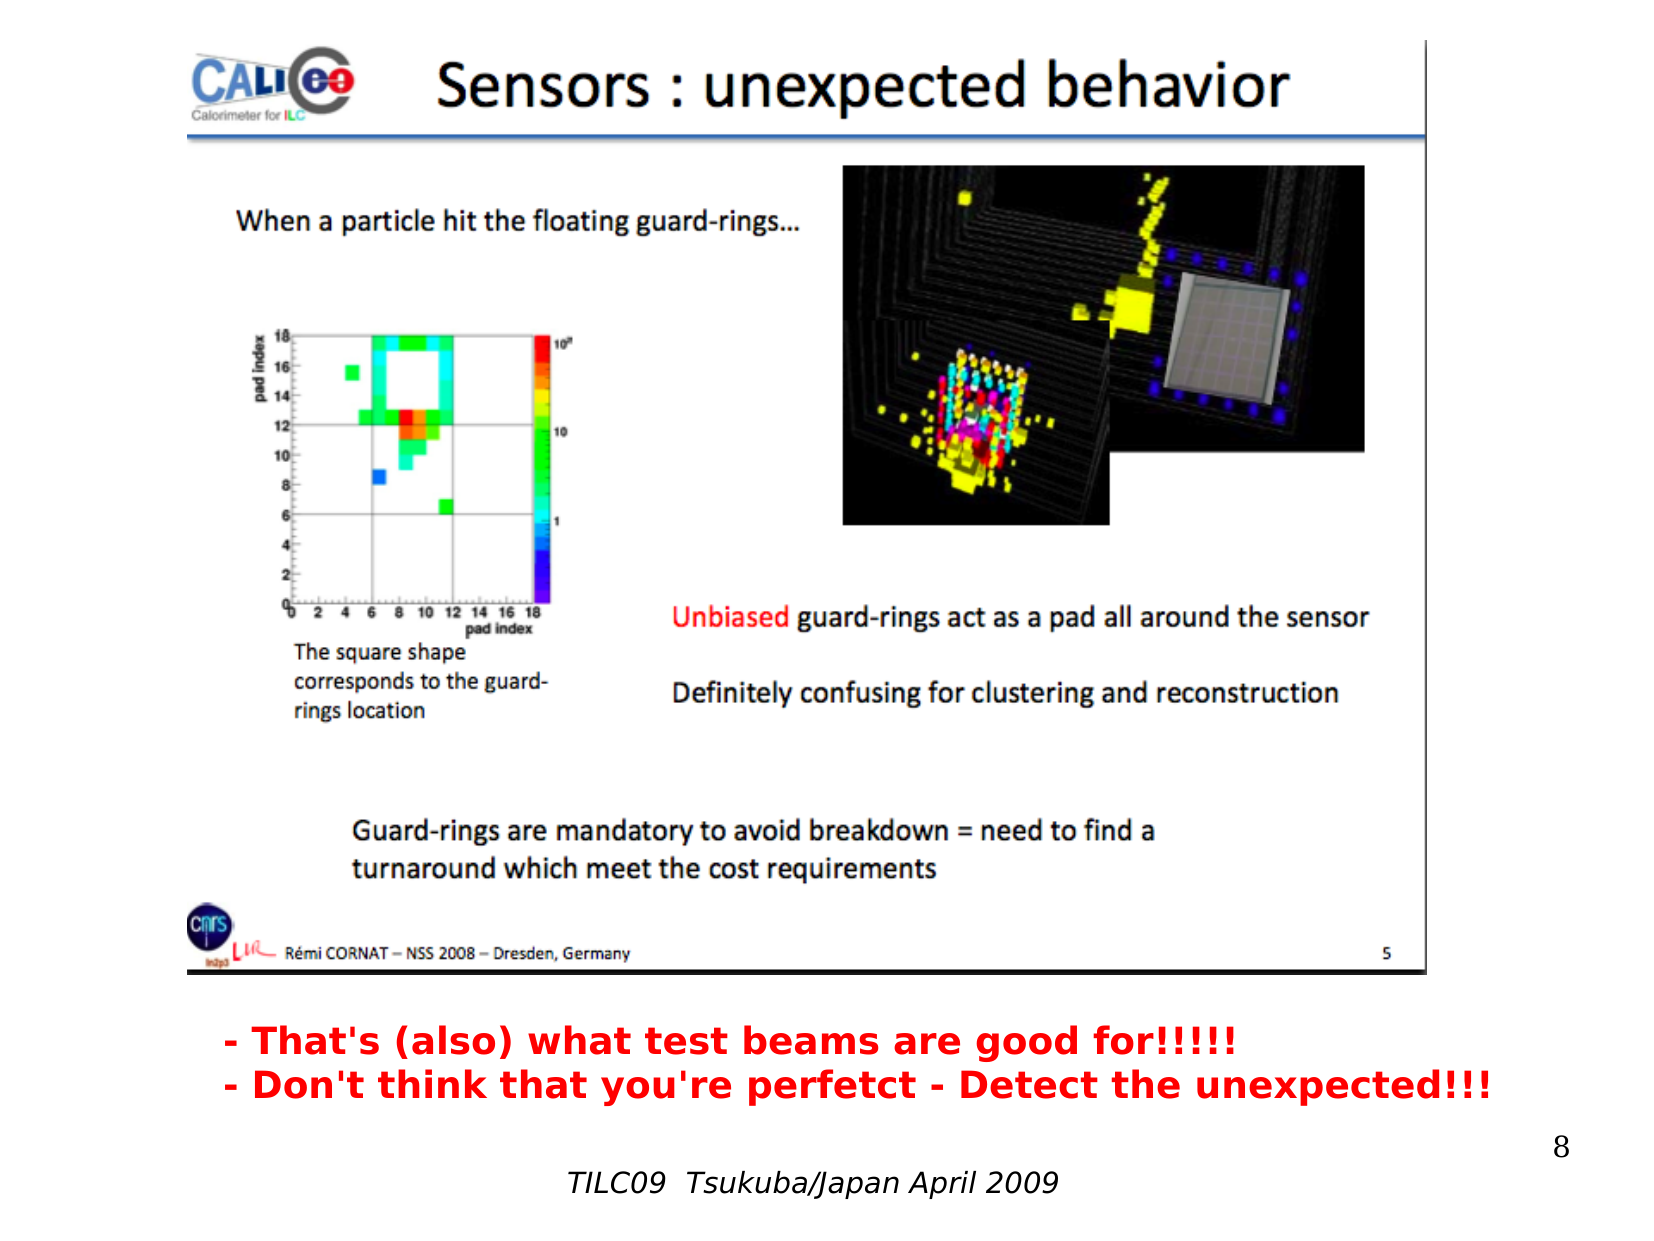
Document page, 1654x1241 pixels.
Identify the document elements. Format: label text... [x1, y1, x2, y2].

text_box - That's (also) what test beams are good for!!!!! - Don't think that you're perfetct - Detect the unexpected!!! [208, 1012, 1481, 1115]
picture [187, 40, 1427, 976]
